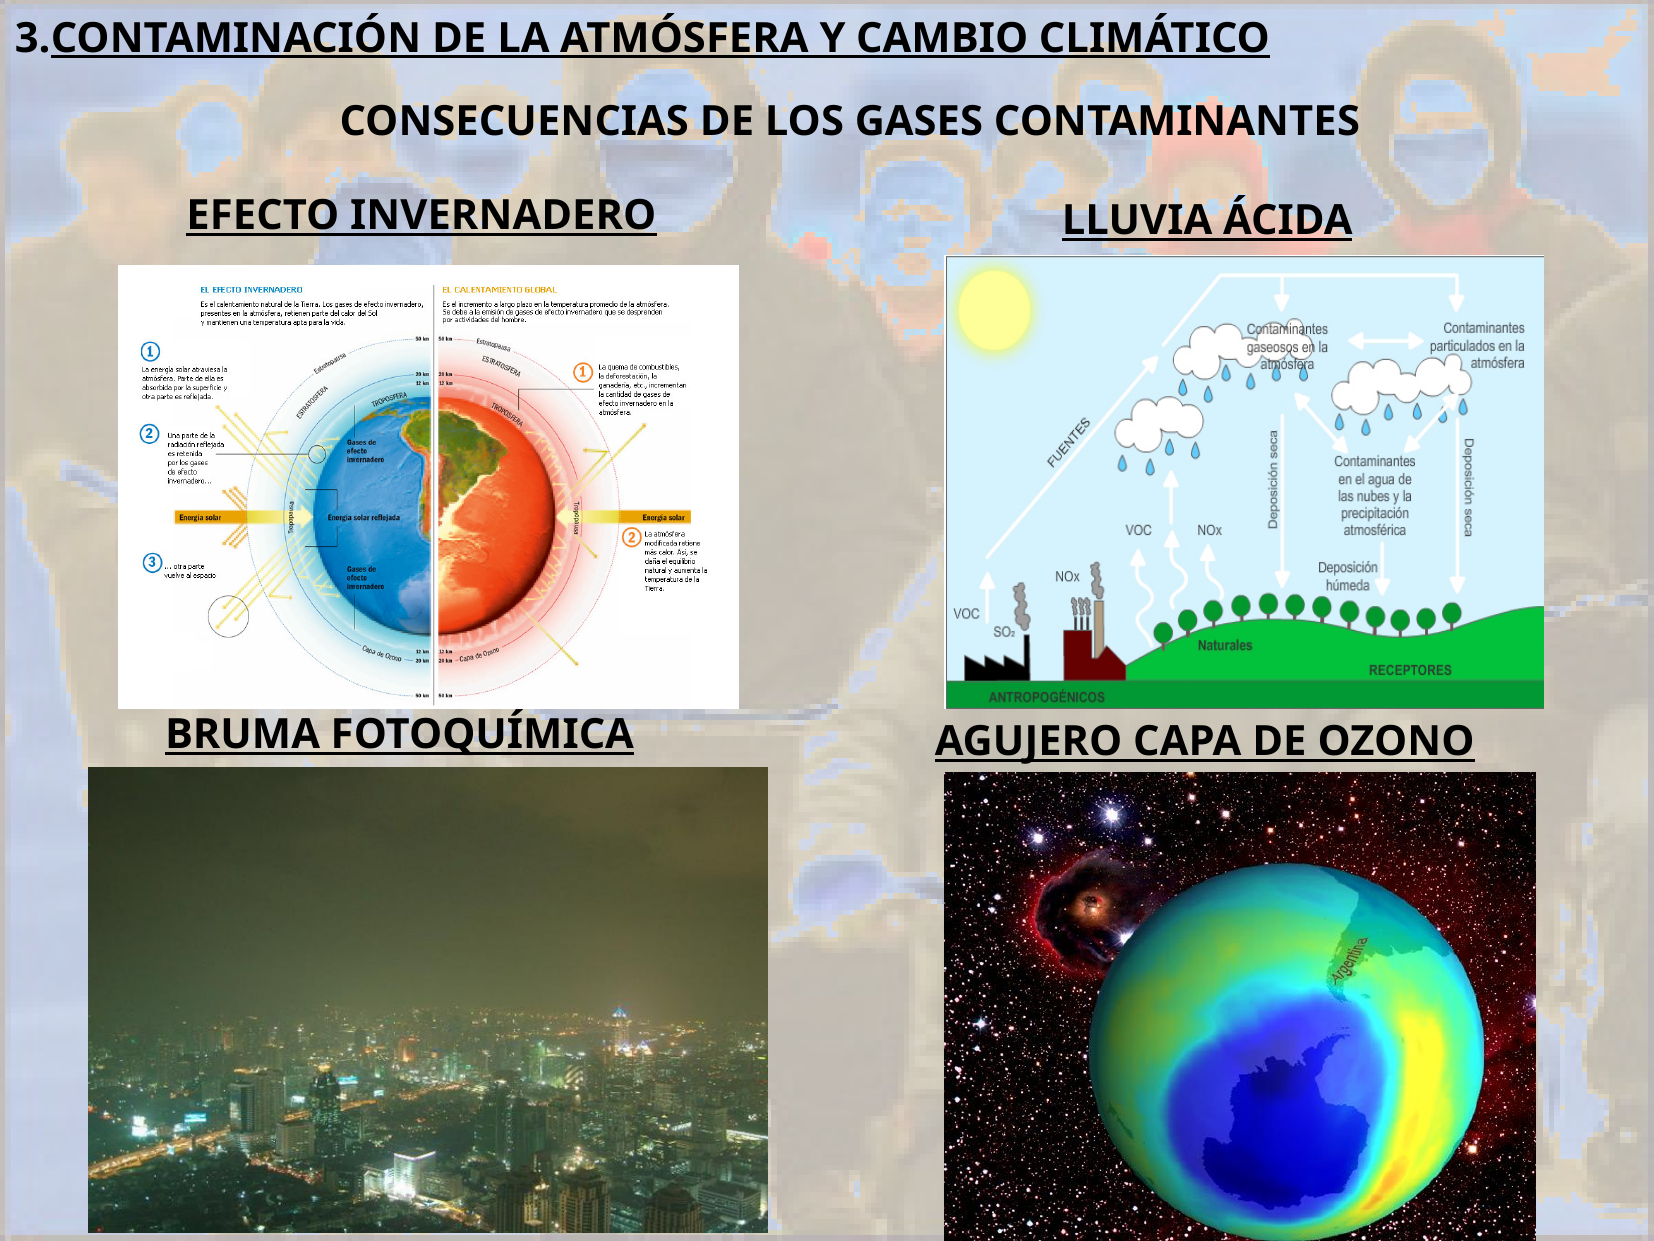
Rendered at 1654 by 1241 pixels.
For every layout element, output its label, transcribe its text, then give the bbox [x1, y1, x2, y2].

text_box CONSECUENCIAS DE LOS GASES CONTAMINANTES [324, 83, 1523, 148]
picture [0, 0, 1654, 1241]
text_box LLUVIA ÁCIDA [1047, 182, 1403, 248]
text_box AGUJERO CAPA DE OZONO [920, 703, 1563, 768]
text_box BRUMA FOTOQUÍMICA [150, 709, 700, 761]
text_box EFECTO INVERNADERO [171, 177, 738, 242]
text_box 3.CONTAMINACIÓN DE LA ATMÓSFERA Y CAMBIO CLIMÁTICO [0, 0, 1441, 65]
